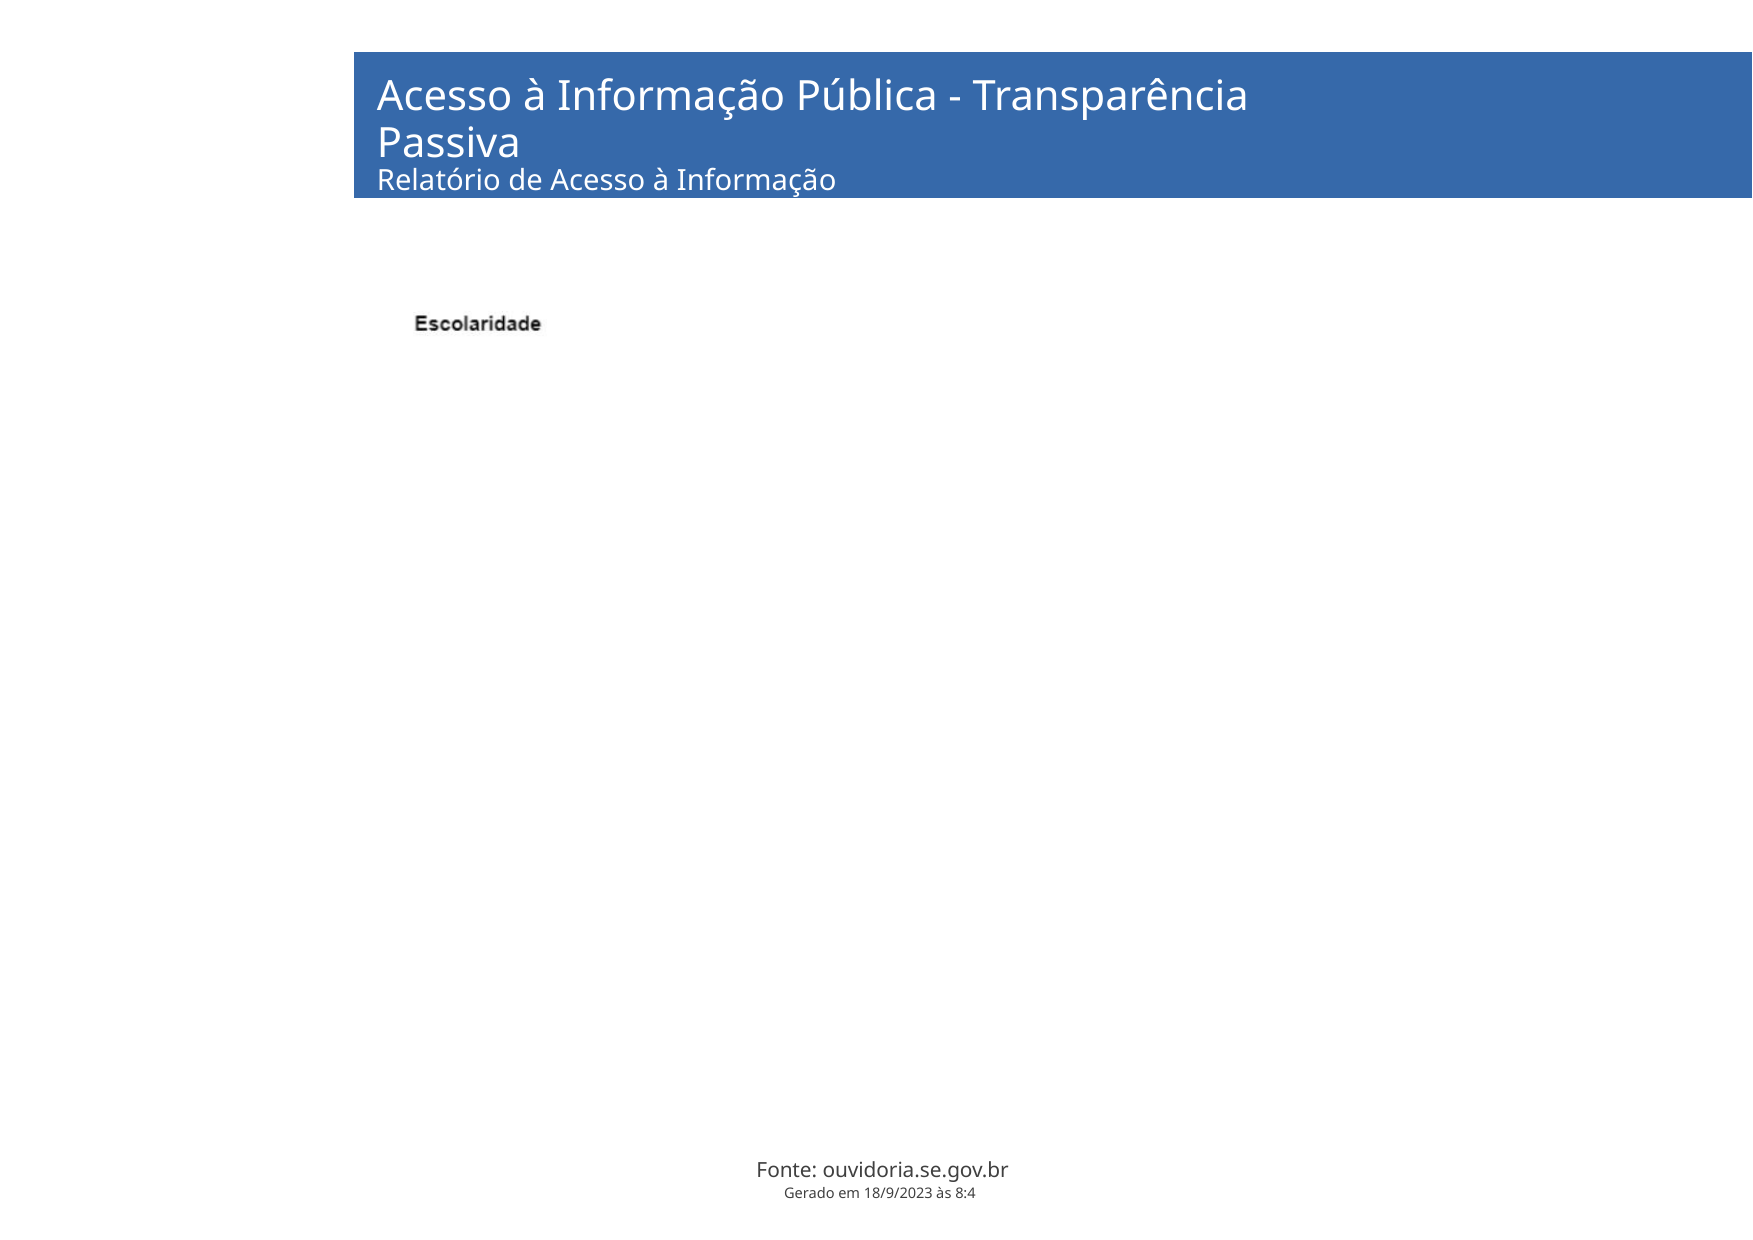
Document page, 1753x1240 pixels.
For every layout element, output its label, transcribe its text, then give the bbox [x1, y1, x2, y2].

text_box Gerado em 18/9/2023 às 8:4 [784, 1184, 995, 1202]
text_box [155, 211, 1599, 1028]
text_box Fonte: ouvidoria.se.gov.br [756, 1158, 1023, 1182]
text_box [354, 52, 1752, 198]
text_box Acesso à Informação Pública - Transparência Passiva Relatório de Acesso à Informação SETURAgosto a Agosto de 2023 [376, 72, 1403, 228]
